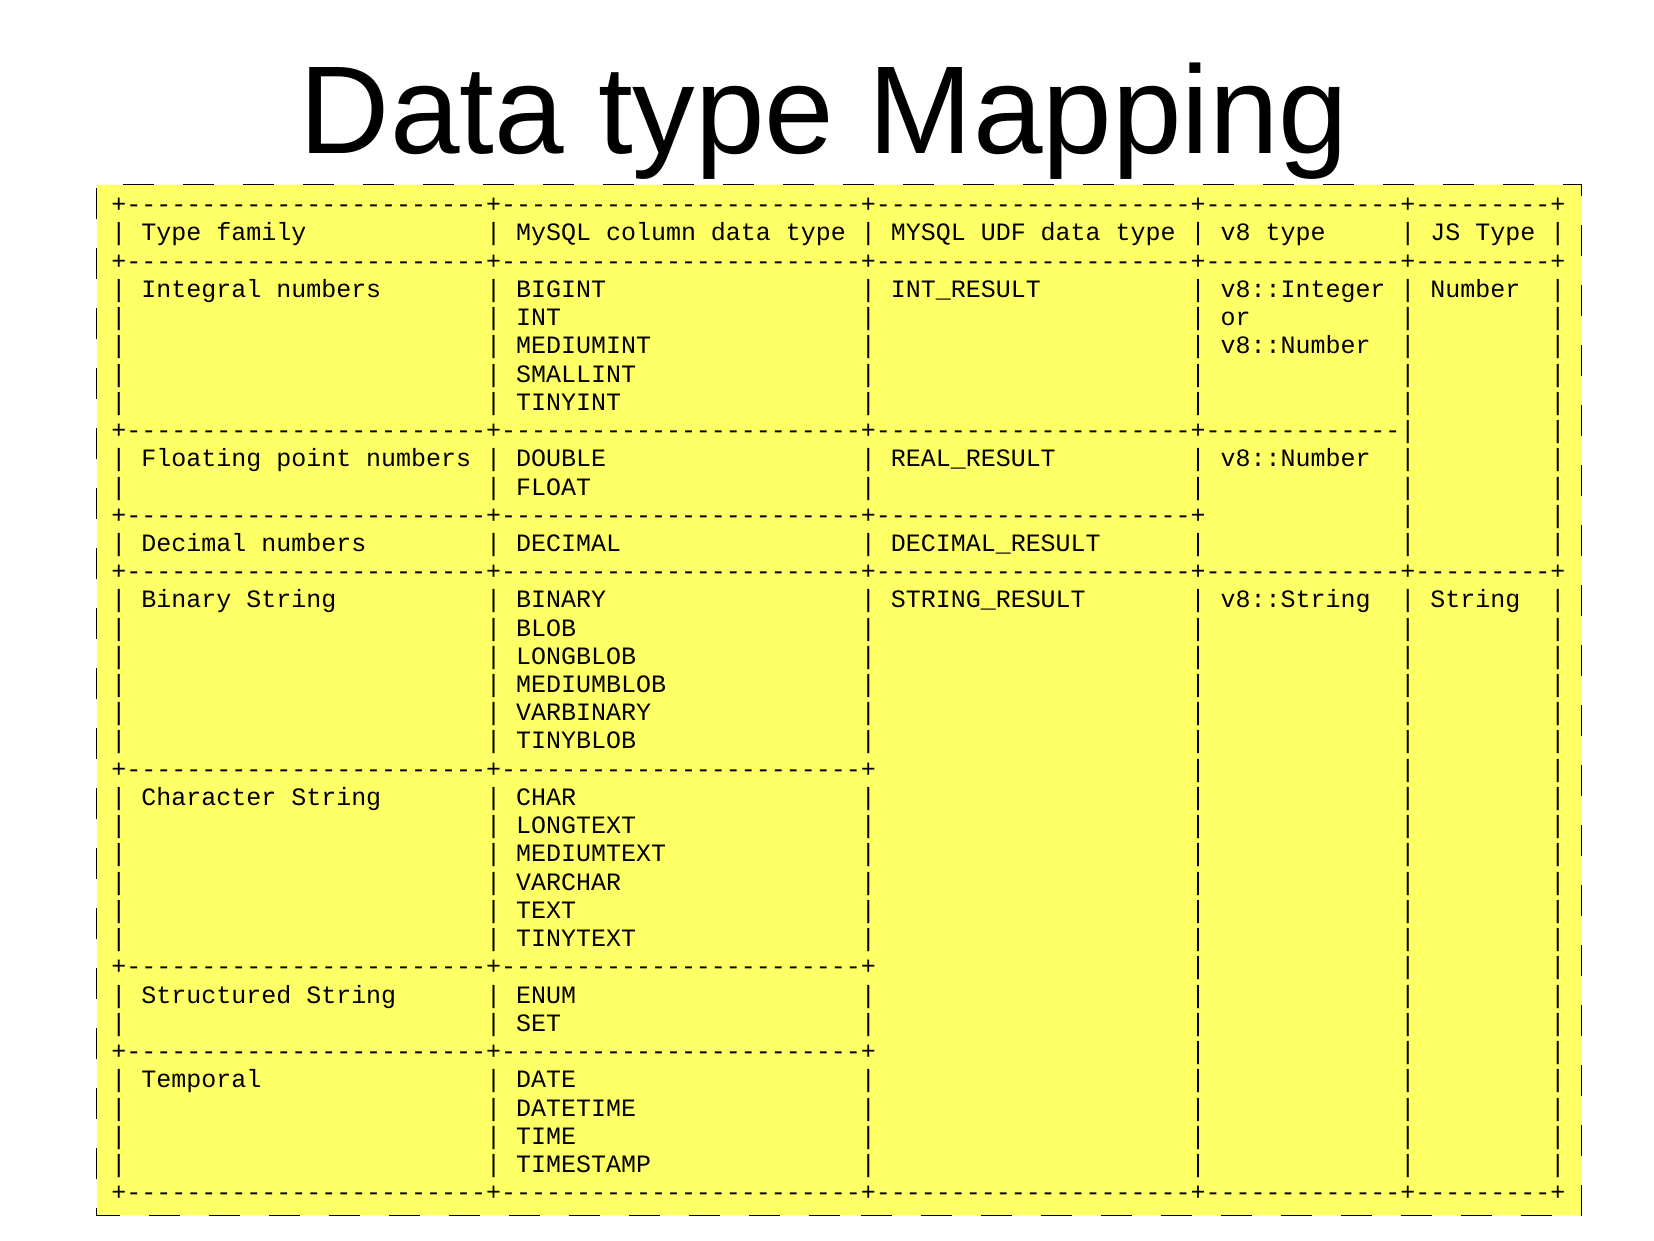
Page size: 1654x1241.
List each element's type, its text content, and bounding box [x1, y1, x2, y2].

text_box +------------------------+------------------------+---------------------+-------------+---------+ | Type family | MySQL column data type | MYSQL UDF data type | v8 type | JS Type | +------------------------+------------------------+---------------------+-------------+---------+ | Integral numbers | BIGINT | INT_RESULT | v8::Integer | Number | | | INT | | or | | | | MEDIUMINT | | v8::Number | | | | SMALLINT | | | | | | TINYINT | | | | +------------------------+------------------------+---------------------+-------------| | | Floating point numbers | DOUBLE | REAL_RESULT | v8::Number | | | | FLOAT | | | | +------------------------+------------------------+---------------------+ | | | Decimal numbers | DECIMAL | DECIMAL_RESULT | | | +------------------------+------------------------+---------------------+-------------+---------+ | Binary String | BINARY | STRING_RESULT | v8::String | String | | | BLOB | | | | | | LONGBLOB | | | | | | MEDIUMBLOB | | | | | | VARBINARY | | | | | | TINYBLOB | | | | +------------------------+------------------------+ | | | | Character String | CHAR | | | | | | LONGTEXT | | | | | | MEDIUMTEXT | | | | | | VARCHAR | | | | | | TEXT | | | | | | TINYTEXT | | | | +------------------------+------------------------+ | | | | Structured String | ENUM | | | | | | SET | | | | +------------------------+------------------------+ | | | | Temporal | DATE | | | | | | DATETIME | | | | | | TIME | | | | | | TIMESTAMP | | | | +------------------------+------------------------+---------------------+-------------+---------+ [96, 184, 1582, 1216]
title Data type Mapping [80, 6, 1569, 214]
